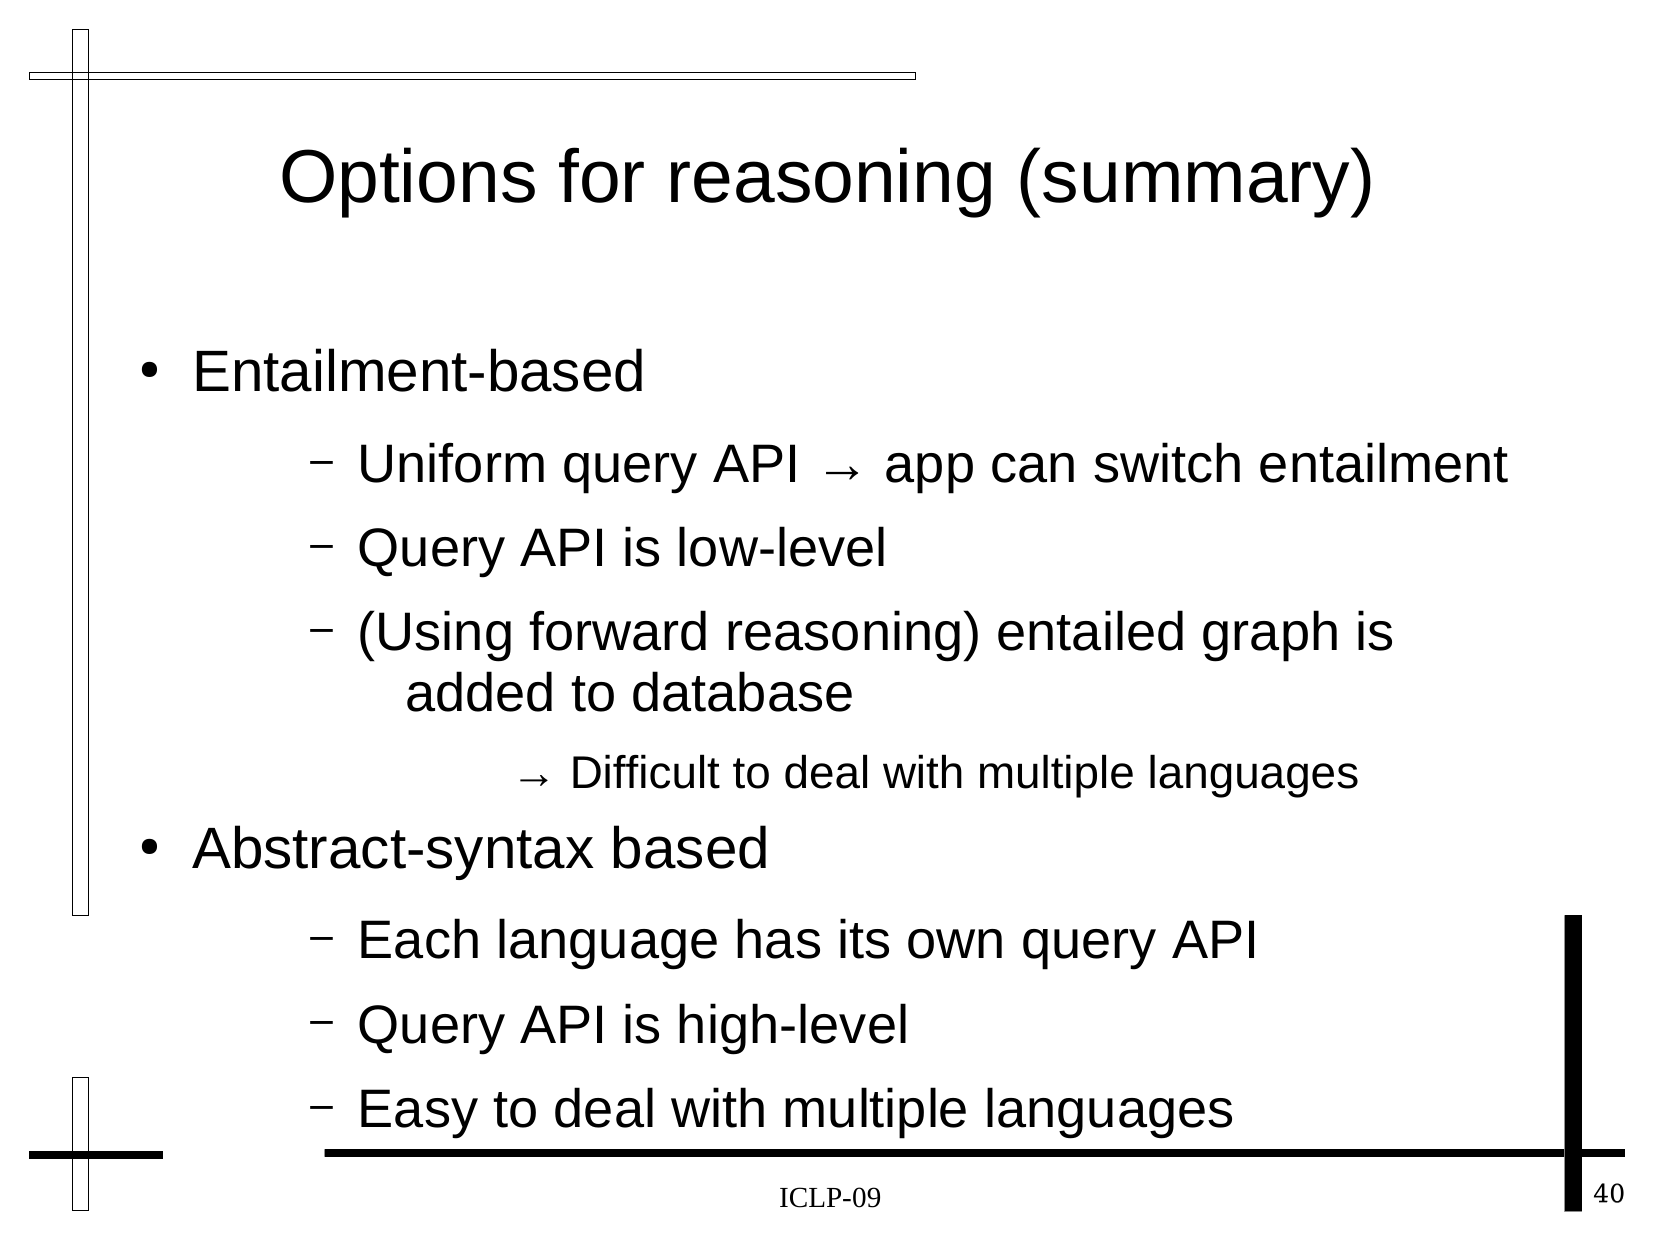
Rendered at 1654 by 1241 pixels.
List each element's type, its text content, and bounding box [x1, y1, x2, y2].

list Entailment-based Uniform query API → app can switch entailment Query API is low-level (Using forward reasoning) entailed graph is added to database → Difficult to deal with multiple languages Abstract-syntax based Each language has its own query API Query API is high-level Easy to deal with multiple languages [121, 338, 1534, 1139]
title Options for reasoning (summary) [121, 88, 1534, 266]
